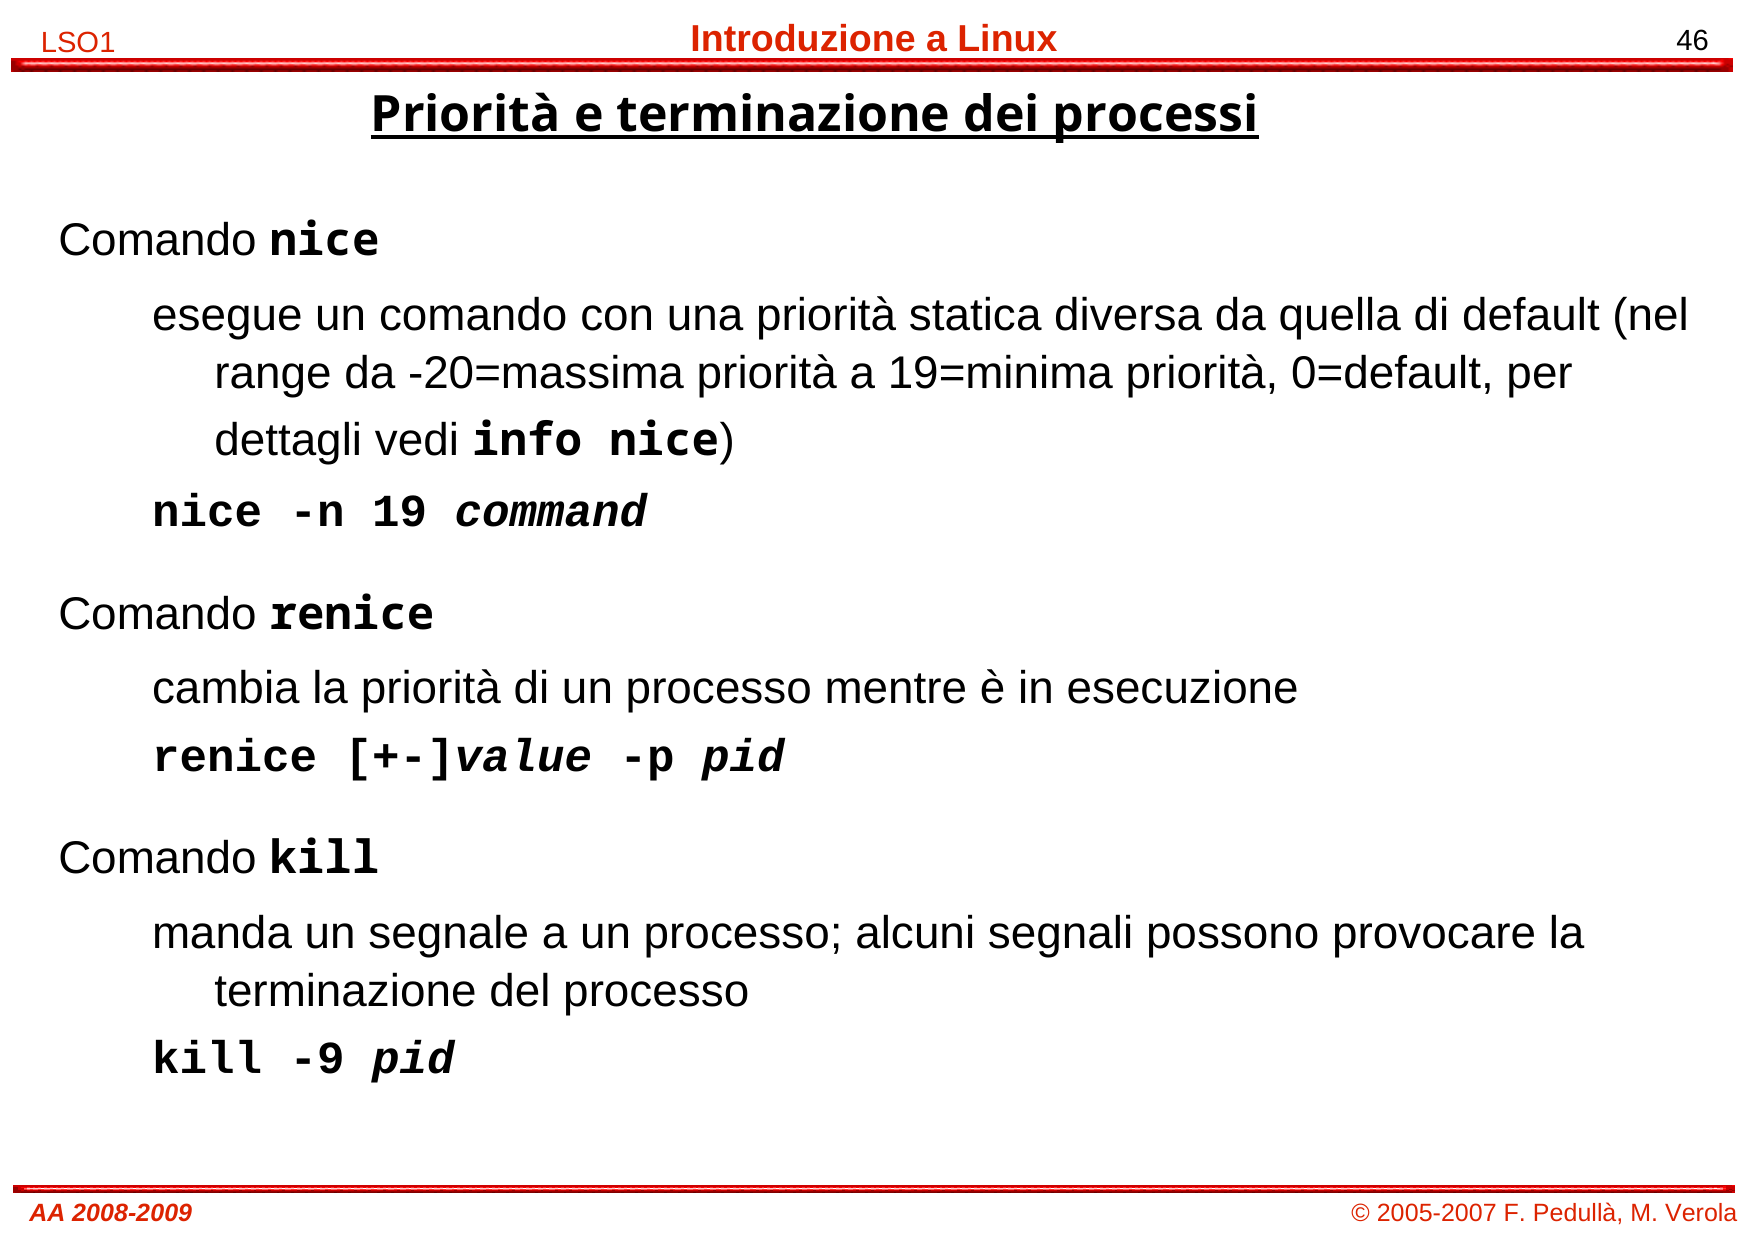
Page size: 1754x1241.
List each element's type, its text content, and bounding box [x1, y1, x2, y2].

list Comando nice esegue un comando con una priorità statica diversa da quella di default (nel range da -20=massima priorità a 19=minima priorità, 0=default, per dettagli vedi info nice) nice -n 19 command Comando renice cambia la priorità di un processo mentre è in esecuzione renice [+-]value -p pid Comando kill manda un segnale a un processo; alcuni segnali possono provocare la terminazione del processo kill -9 pid [58, 206, 1696, 1056]
picture [13, 1185, 1735, 1193]
title Priorità e terminazione dei processi [370, 66, 1383, 162]
picture [11, 58, 1733, 72]
